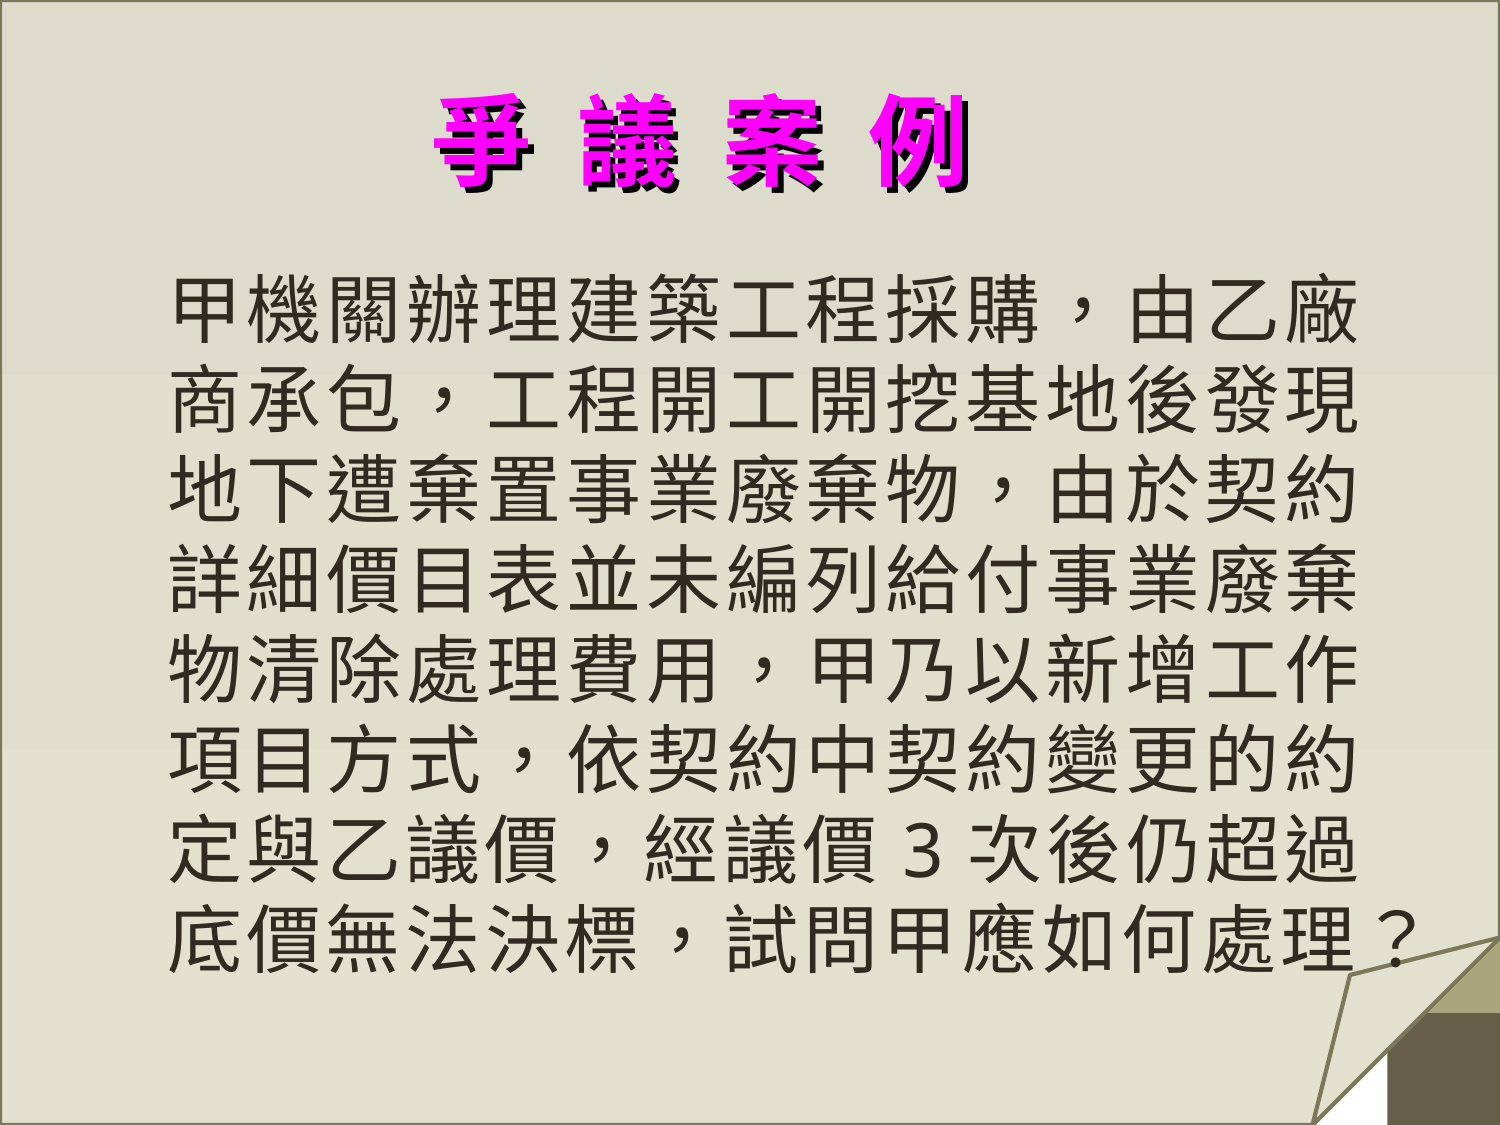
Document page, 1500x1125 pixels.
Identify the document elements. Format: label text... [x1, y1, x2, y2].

text_box [0, 0, 1500, 1125]
title 爭 議 案 例 [75, 45, 1326, 233]
list 甲機關辦理建築工程採購，由乙廠商承包，工程開工開挖基地後發現地下遭棄置事業廢棄物，由於契約詳細價目表並未編列給付事業廢棄物清除處理費用，甲乃以新增工作項目方式，依契約中契約變更的約定與乙議價，經議價3次後仍超過底價無法決標，試問甲應如何處理？ [125, 255, 1376, 1043]
